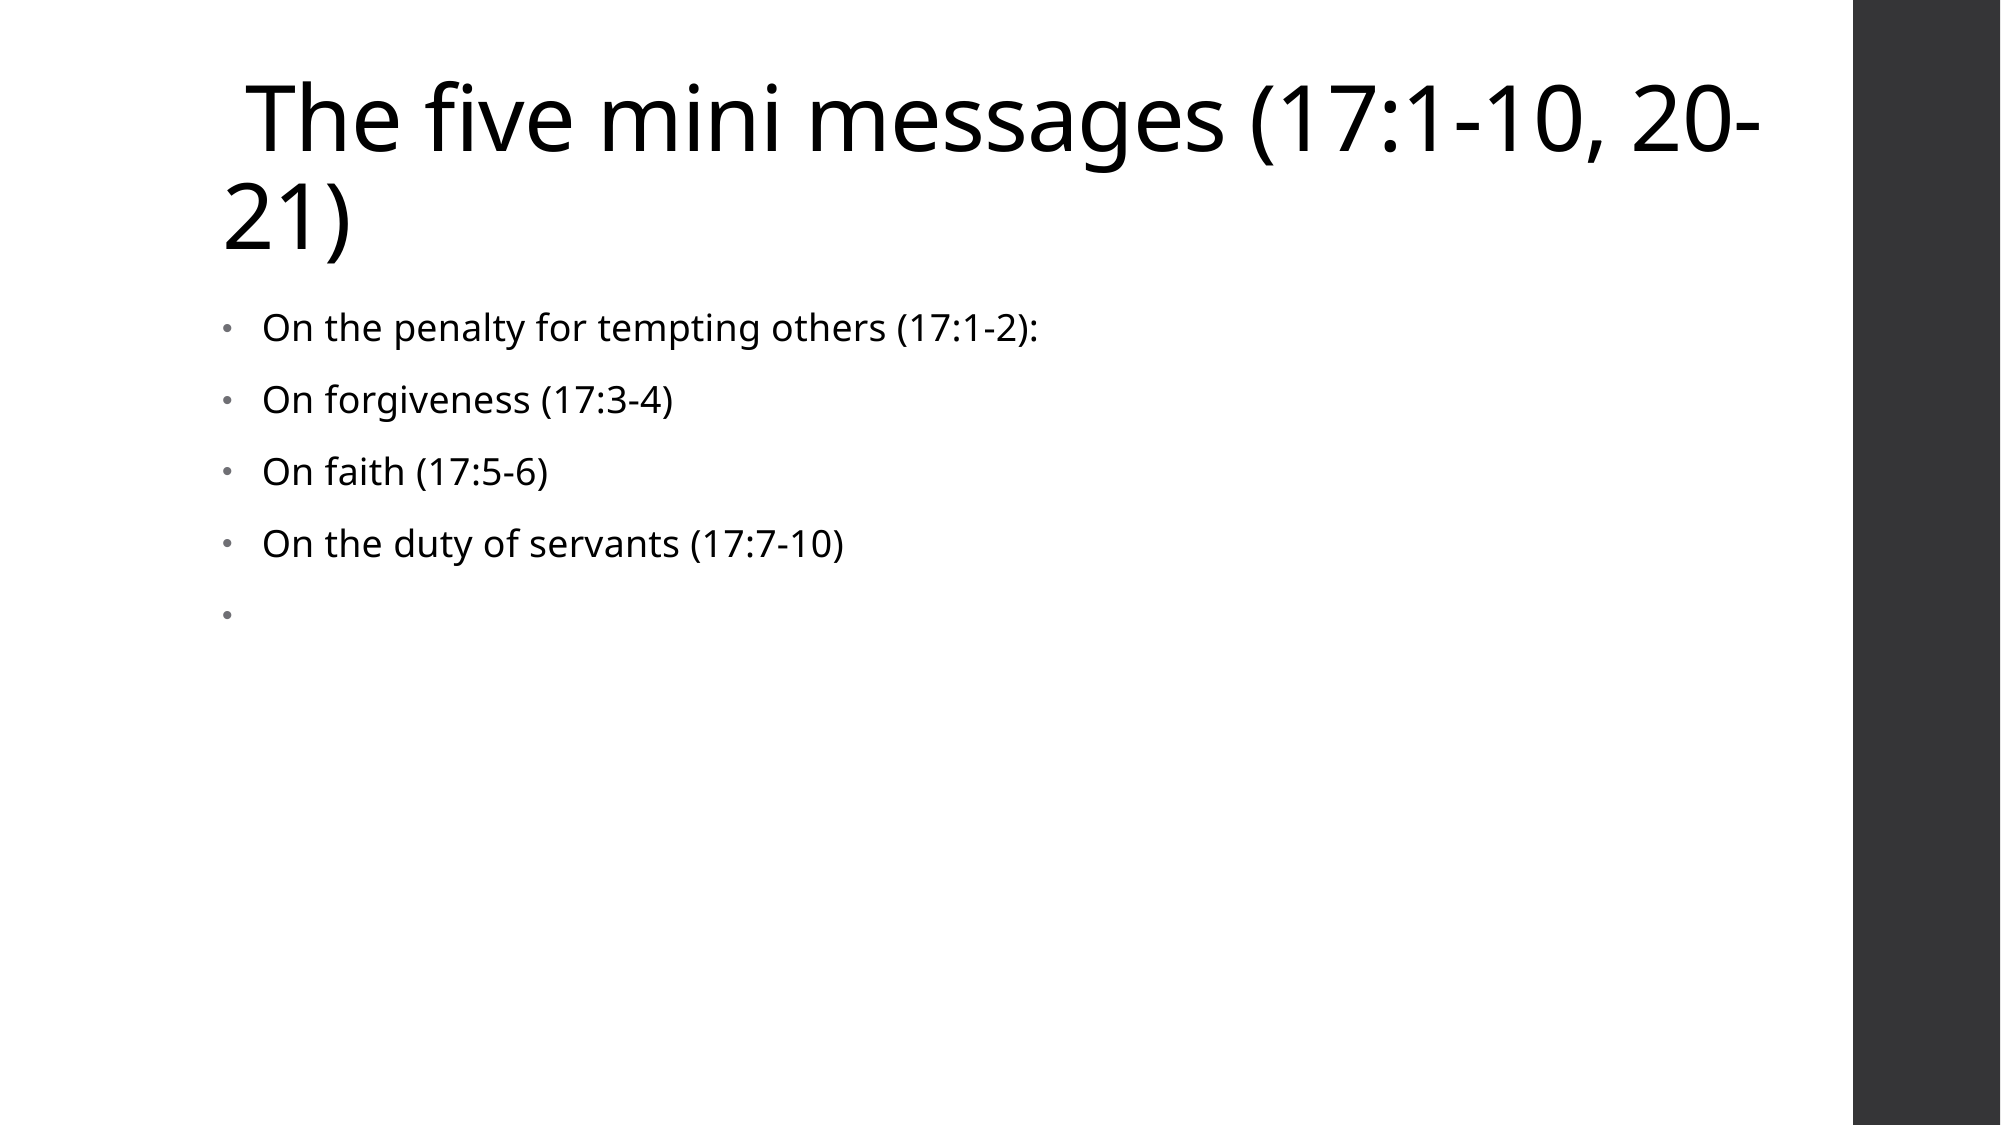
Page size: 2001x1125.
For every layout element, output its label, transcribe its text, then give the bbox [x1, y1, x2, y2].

title The five mini messages (17:1-10, 20-21) [206, 60, 1797, 278]
list On the penalty for tempting others (17:1-2): On forgiveness (17:3-4) On faith (17:5-6) On the duty of servants (17:7-10) [206, 299, 1617, 1014]
